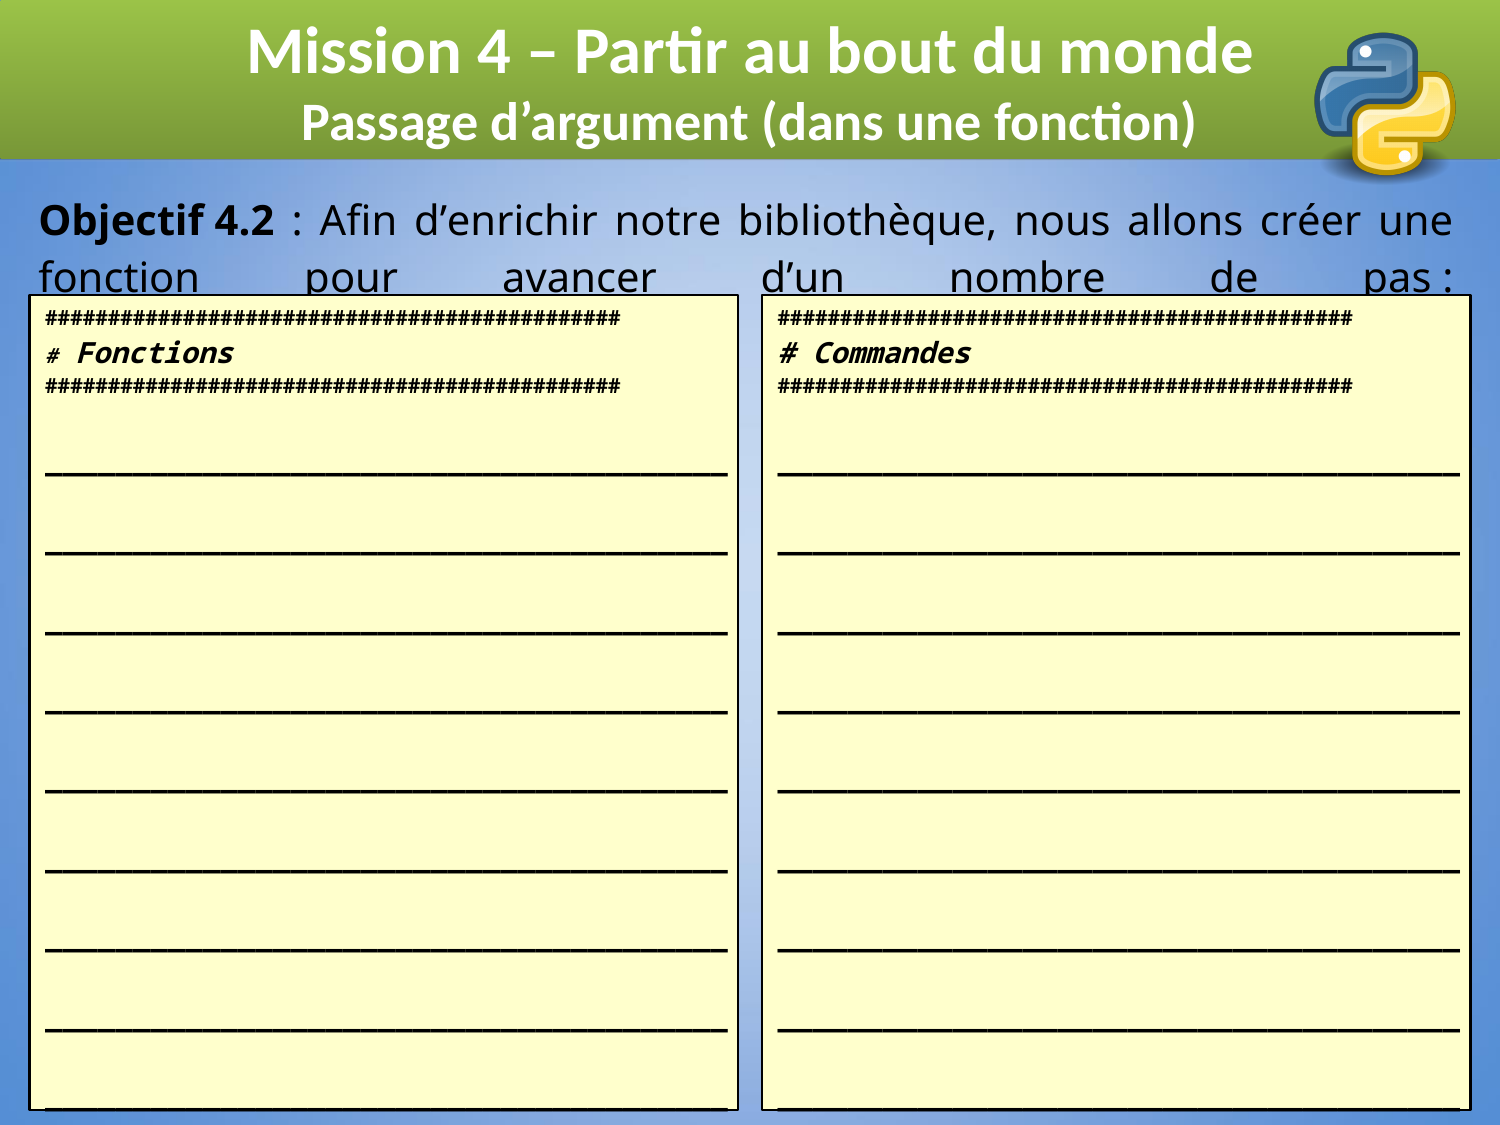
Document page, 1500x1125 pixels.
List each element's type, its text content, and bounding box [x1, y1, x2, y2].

text_box ############################################## # Commandes ############################################## _______________________________________ _______________________________________ _______________________________________ _______________________________________ _______________________________________ _______________________________________ _______________________________________ _______________________________________ _______________________________________ _______________________________________ _______________________________________ _______________________________________ [761, 295, 1471, 1111]
text_box ############################################## # Fonctions ############################################## _______________________________________ _______________________________________ _______________________________________ _______________________________________ _______________________________________ _______________________________________ _______________________________________ _______________________________________ _______________________________________ _______________________________________ _______________________________________ _______________________________________ [29, 295, 739, 1111]
picture [0, 29, 1500, 1125]
text_box Objectif 4.2 : Afin d’enrichir notre bibliothèque, nous allons créer une fonction pour avancer d’un nombre de pas : mrp_avancer_nbpas(pas). [23, 183, 1469, 282]
text_box Mission 4 – Partir au bout du monde Passage d’argument (dans une fonction) [0, 0, 1500, 159]
